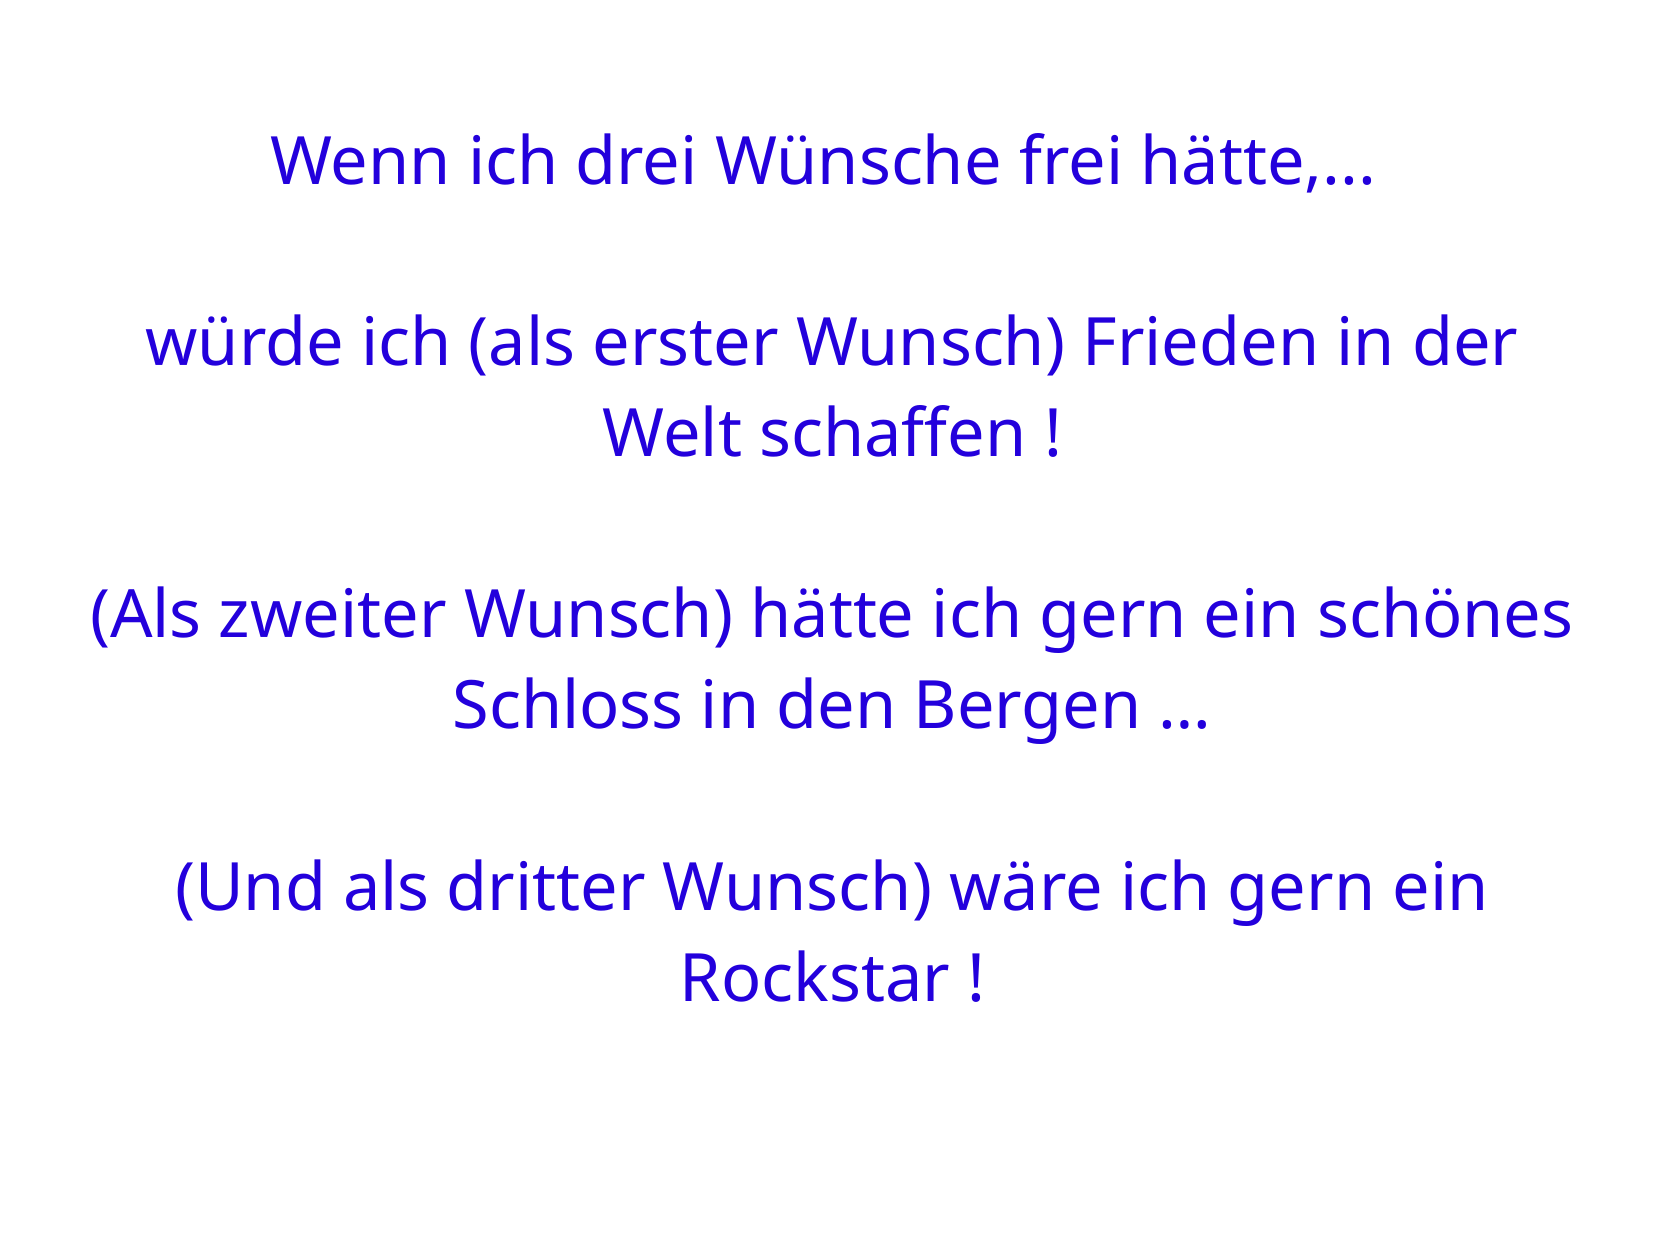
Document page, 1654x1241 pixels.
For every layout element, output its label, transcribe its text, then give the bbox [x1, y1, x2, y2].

title Wenn ich drei Wünsche frei hätte,... würde ich (als erster Wunsch) Frieden in der Welt schaffen ! (Als zweiter Wunsch) hätte ich gern ein schönes Schloss in den Bergen … (Und als dritter Wunsch) wäre ich gern ein Rockstar ! [88, 220, 1577, 1004]
